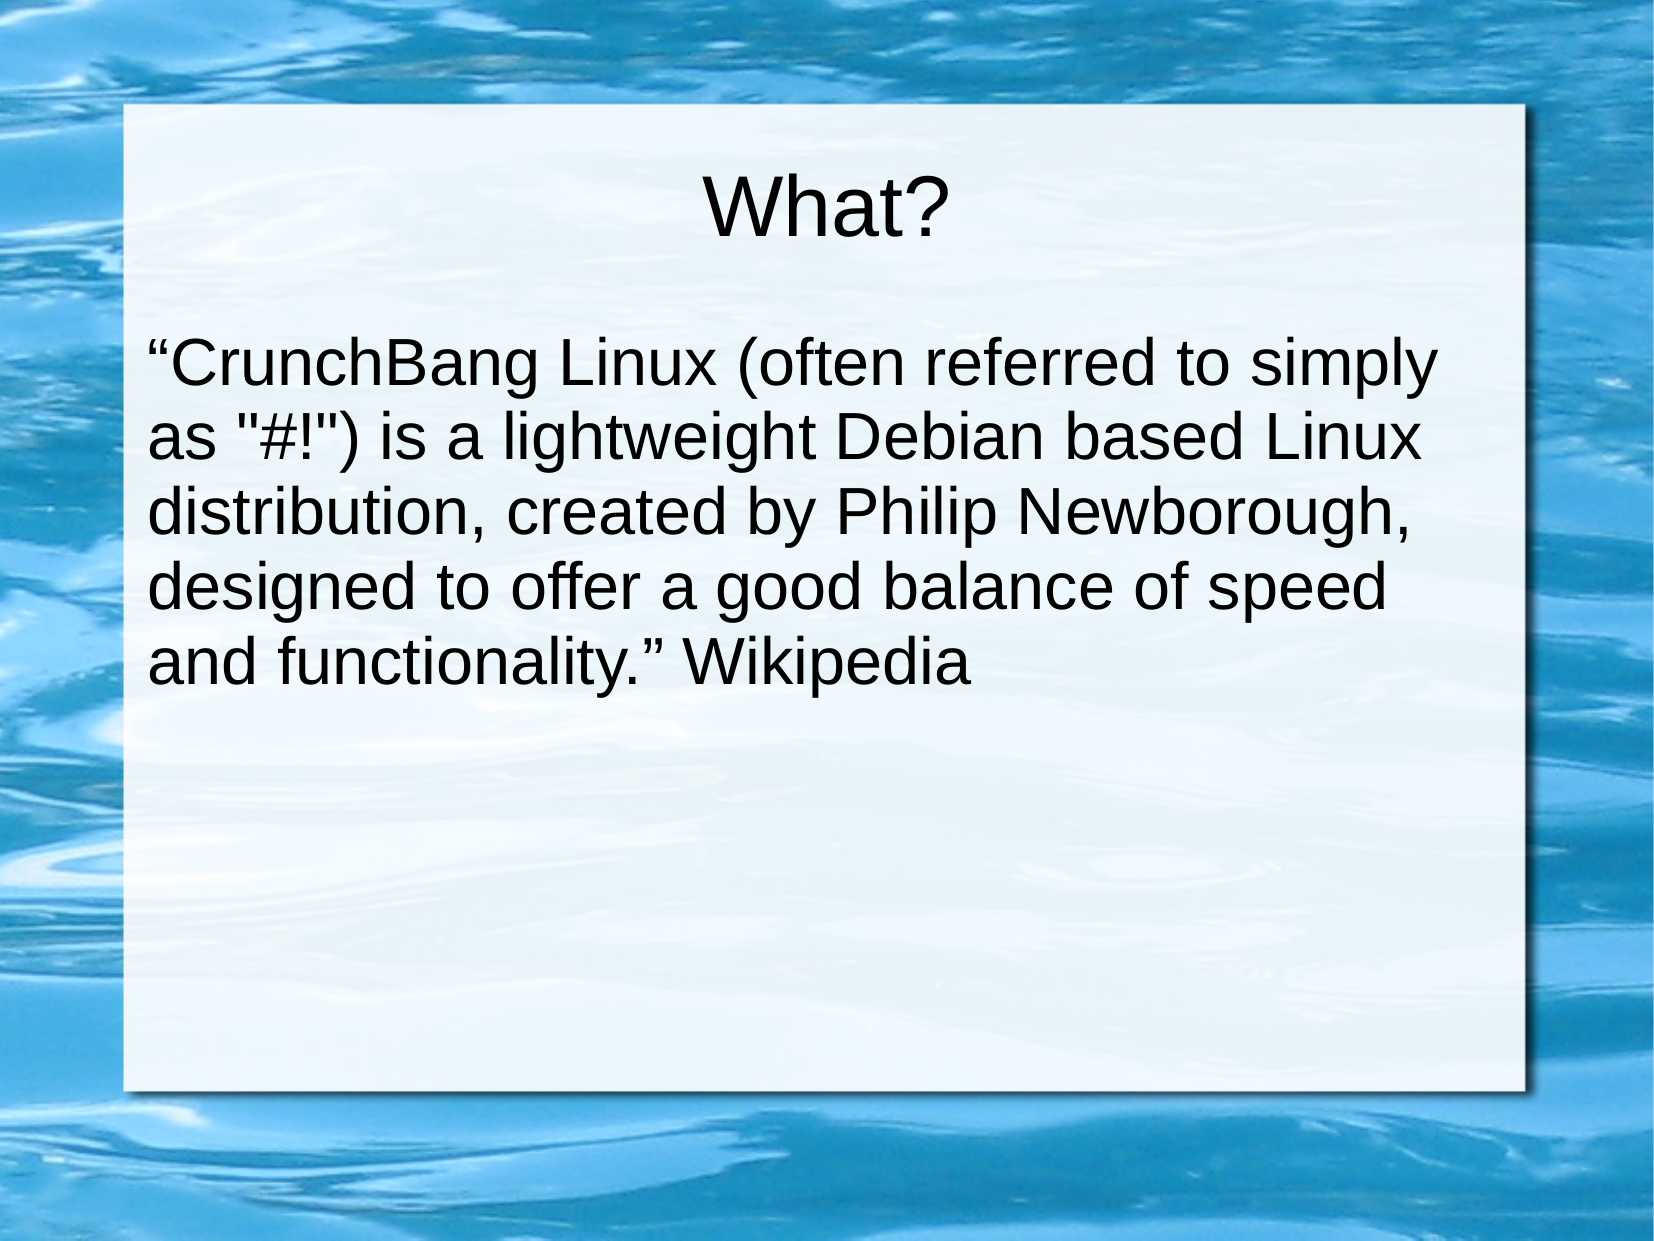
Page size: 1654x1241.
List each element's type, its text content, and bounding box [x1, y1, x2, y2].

list “CrunchBang Linux (often referred to simply as "#!") is a lightweight Debian based Linux distribution, created by Philip Newborough, designed to offer a good balance of speed and functionality.” Wikipedia [147, 324, 1506, 1231]
picture [0, 0, 1654, 1241]
title What? [147, 118, 1506, 296]
